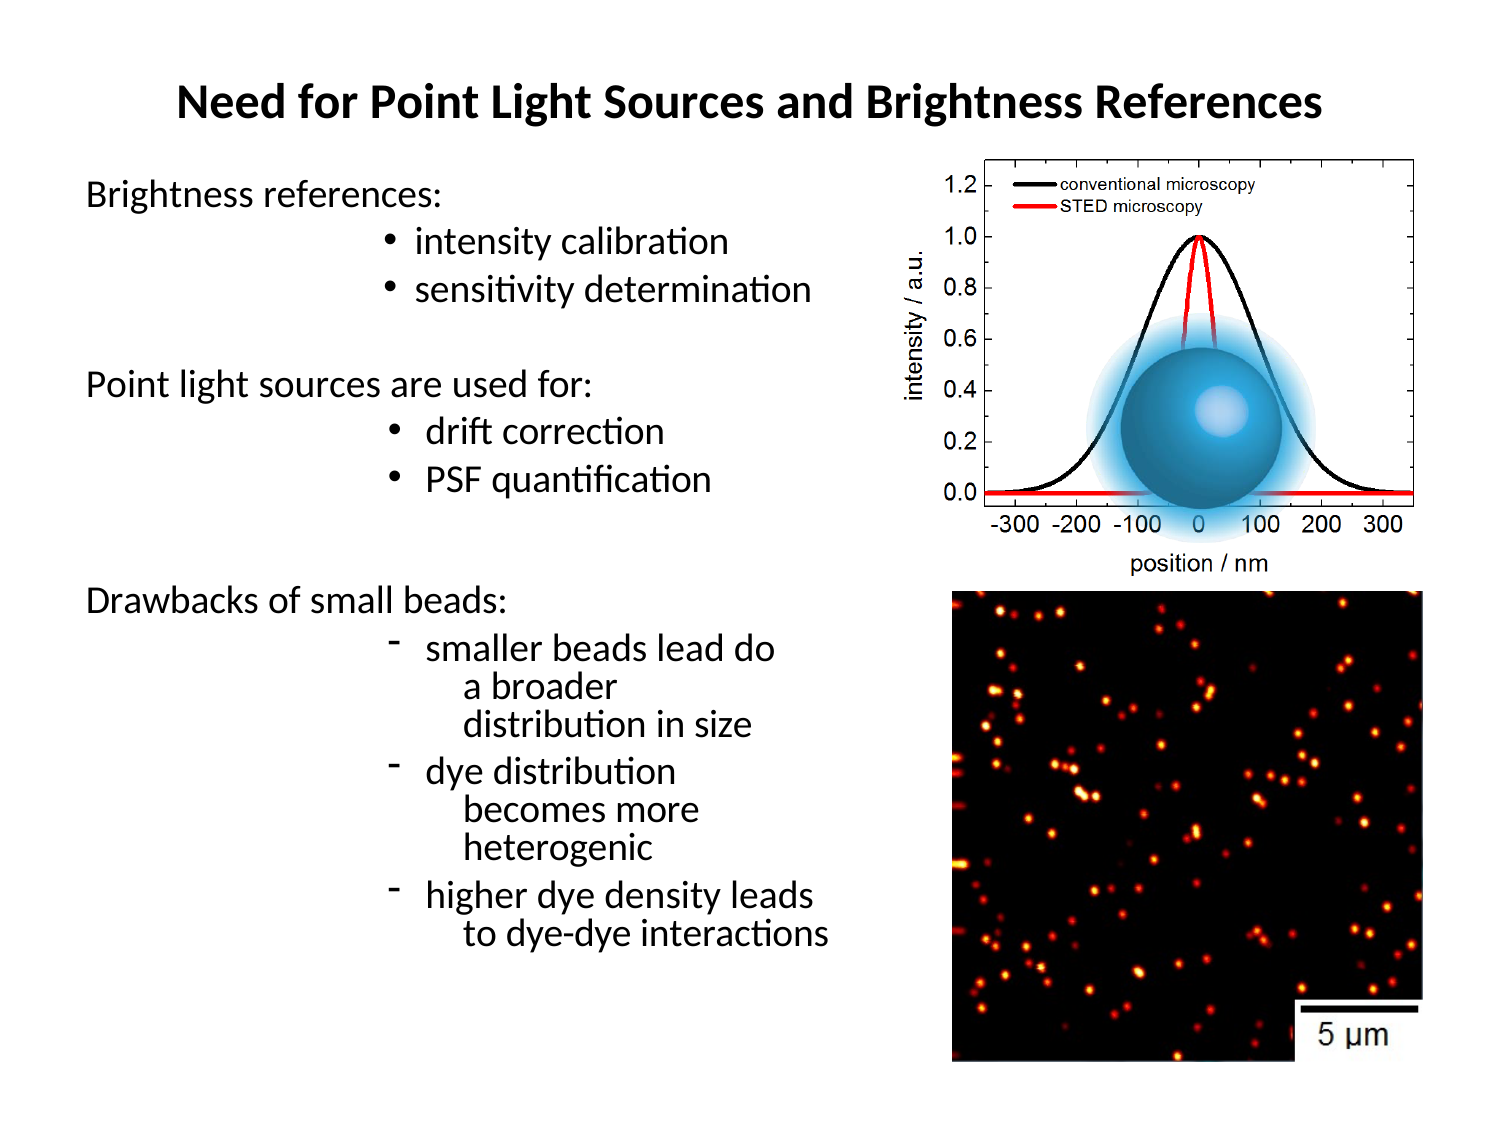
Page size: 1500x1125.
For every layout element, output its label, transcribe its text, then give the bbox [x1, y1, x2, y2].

text_box Brightness references: intensity calibration sensitivity determination Point light sources are used for: drift correction PSF quantification Drawbacks of small beads: smaller beads lead do a broader distribution in size dye distribution becomes more heterogenic higher dye density leads to dye-dye interactions [83, 165, 845, 882]
picture [903, 159, 1414, 576]
title Need for Point Light Sources and Brightness References [31, 27, 1469, 152]
picture [952, 592, 1423, 1062]
